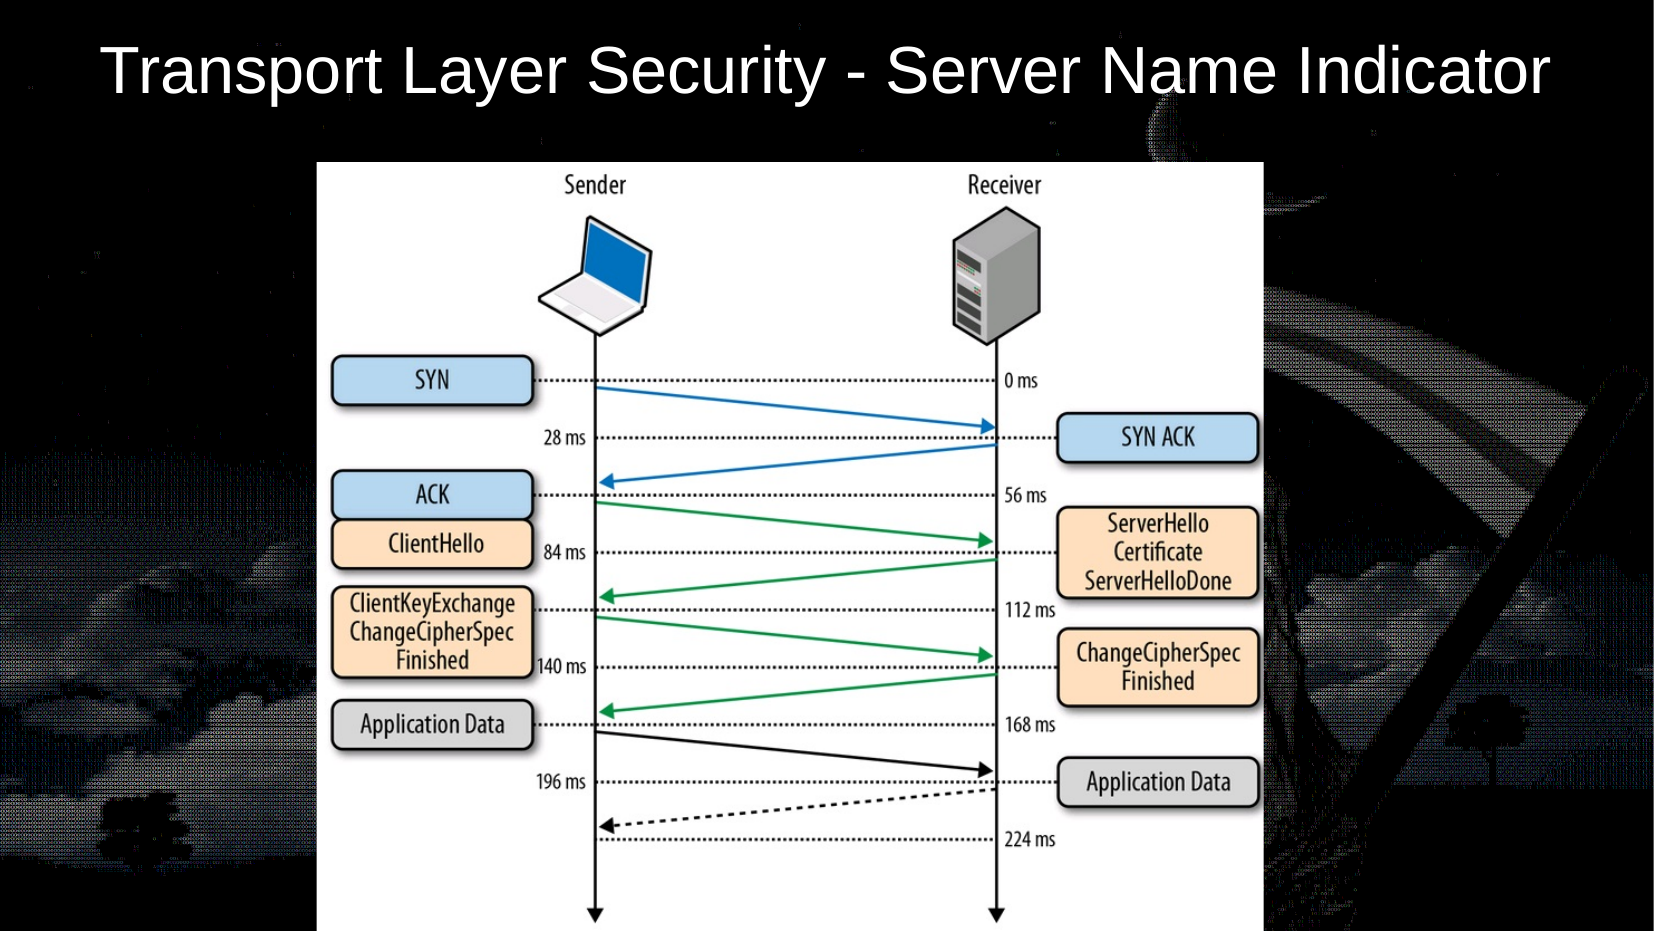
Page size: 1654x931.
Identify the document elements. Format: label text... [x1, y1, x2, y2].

picture [0, 0, 1654, 931]
title Transport Layer Security - Server Name Indicator [11, 0, 1642, 154]
